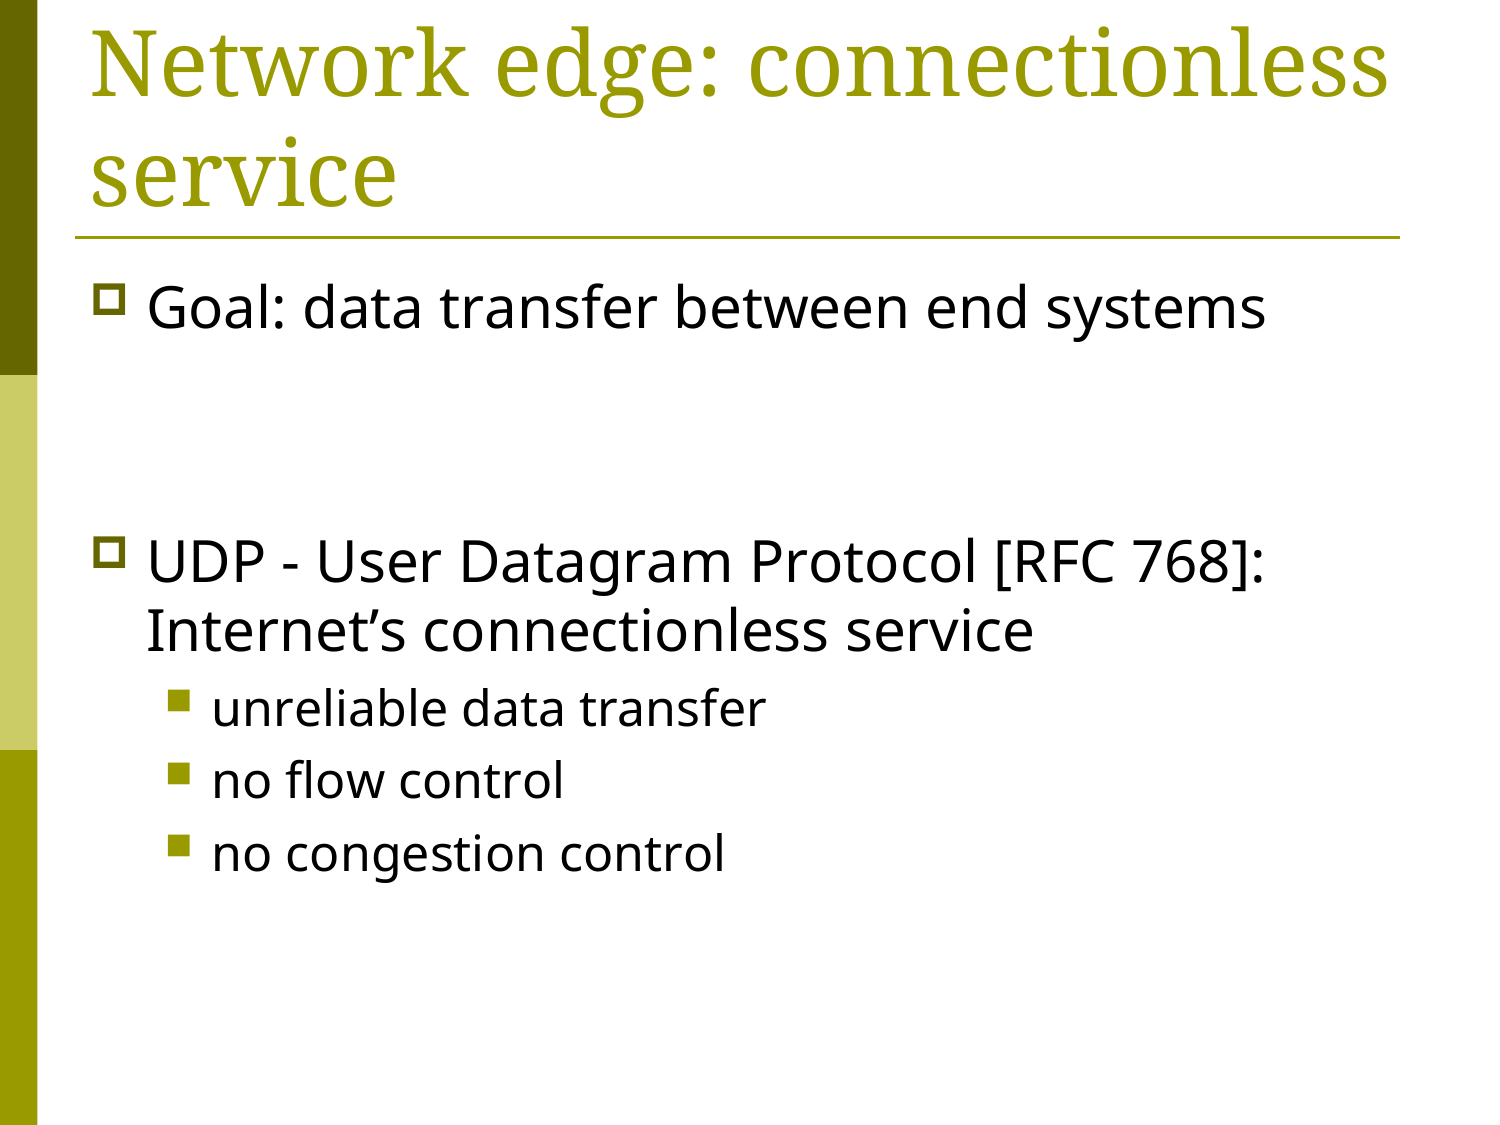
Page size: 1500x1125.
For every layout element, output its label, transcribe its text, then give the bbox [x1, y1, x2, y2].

title Network edge: connectionless service [75, 0, 1426, 233]
list Goal: data transfer between end systems UDP - User Datagram Protocol [RFC 768]: Internet’s connectionless service unreliable data transfer no flow control no congestion control [75, 262, 1426, 1006]
